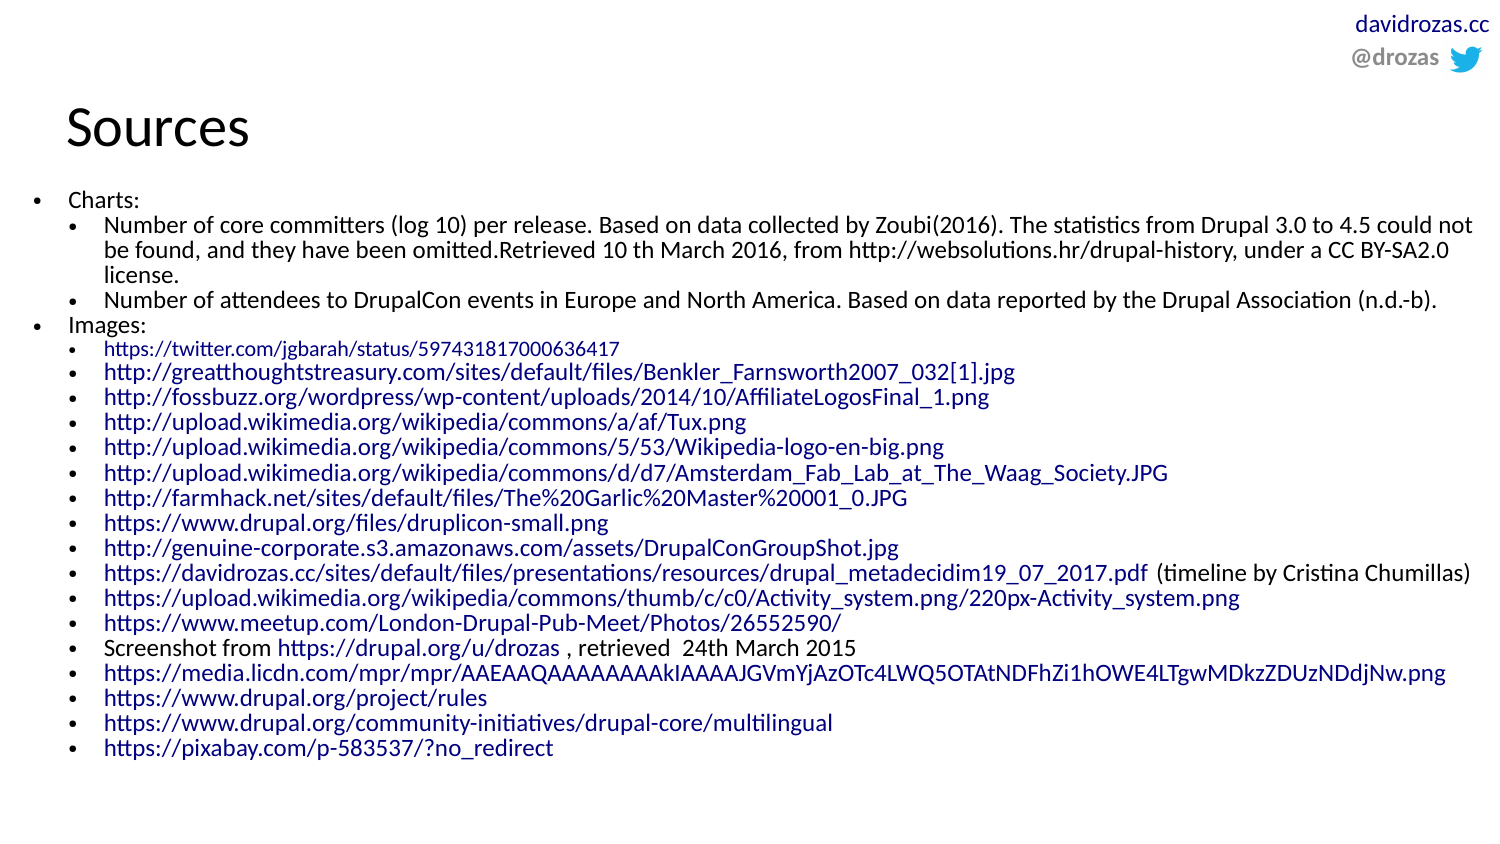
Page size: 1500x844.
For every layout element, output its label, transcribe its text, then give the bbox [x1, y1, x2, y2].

text_box @drozas [1330, 37, 1443, 73]
title Sources [51, 72, 1449, 167]
picture [1443, 46, 1489, 82]
text_box Charts: Number of core committers (log 10) per release. Based on data collected by Zoubi(2016). The statistics from Drupal 3.0 to 4.5 could not be found, and they have been omitted.Retrieved 10 th March 2016, from http://websolutions.hr/drupal-history, under a CC BY-SA2.0 license. Number of attendees to DrupalCon events in Europe and North America. Based on data reported by the Drupal Association (n.d.-b). Images: https://twitter.com/jgbarah/status/597431817000636417 http://greatthoughtstreasury.com/sites/default/files/Benkler_Farnsworth2007_032[1].jpg http://fossbuzz.org/wordpress/wp-content/uploads/2014/10/AffiliateLogosFinal_1.png http://upload.wikimedia.org/wikipedia/commons/a/af/Tux.png http://upload.wikimedia.org/wikipedia/commons/5/53/Wikipedia-logo-en-big.png http://upload.wikimedia.org/wikipedia/commons/d/d7/Amsterdam_Fab_Lab_at_The_Waag_Society.JPG http://farmhack.net/sites/default/files/The%20Garlic%20Master%20001_0.JPG https://www.drupal.org/files/druplicon-small.png http://genuine-corporate.s3.amazonaws.com/assets/DrupalConGroupShot.jpg https://davidrozas.cc/sites/default/files/presentations/resources/drupal_metadecidim19_07_2017.pdf (timeline by Cristina Chumillas) https://upload.wikimedia.org/wikipedia/commons/thumb/c/c0/Activity_system.png/220px-Activity_system.png https://www.meetup.com/London-Drupal-Pub-Meet/Photos/26552590/ Screenshot from https://drupal.org/u/drozas , retrieved 24th March 2015 https://media.licdn.com/mpr/mpr/AAEAAQAAAAAAAAkIAAAAJGVmYjAzOTc4LWQ5OTAtNDFhZi1hOWE4LTgwMDkzZDUzNDdjNw.png https://www.drupal.org/project/rules https://www.drupal.org/community-initiatives/drupal-core/multilingual https://pixabay.com/p-583537/?no_redirect [19, 183, 1500, 784]
text_box davidrozas.cc [1340, 5, 1500, 46]
